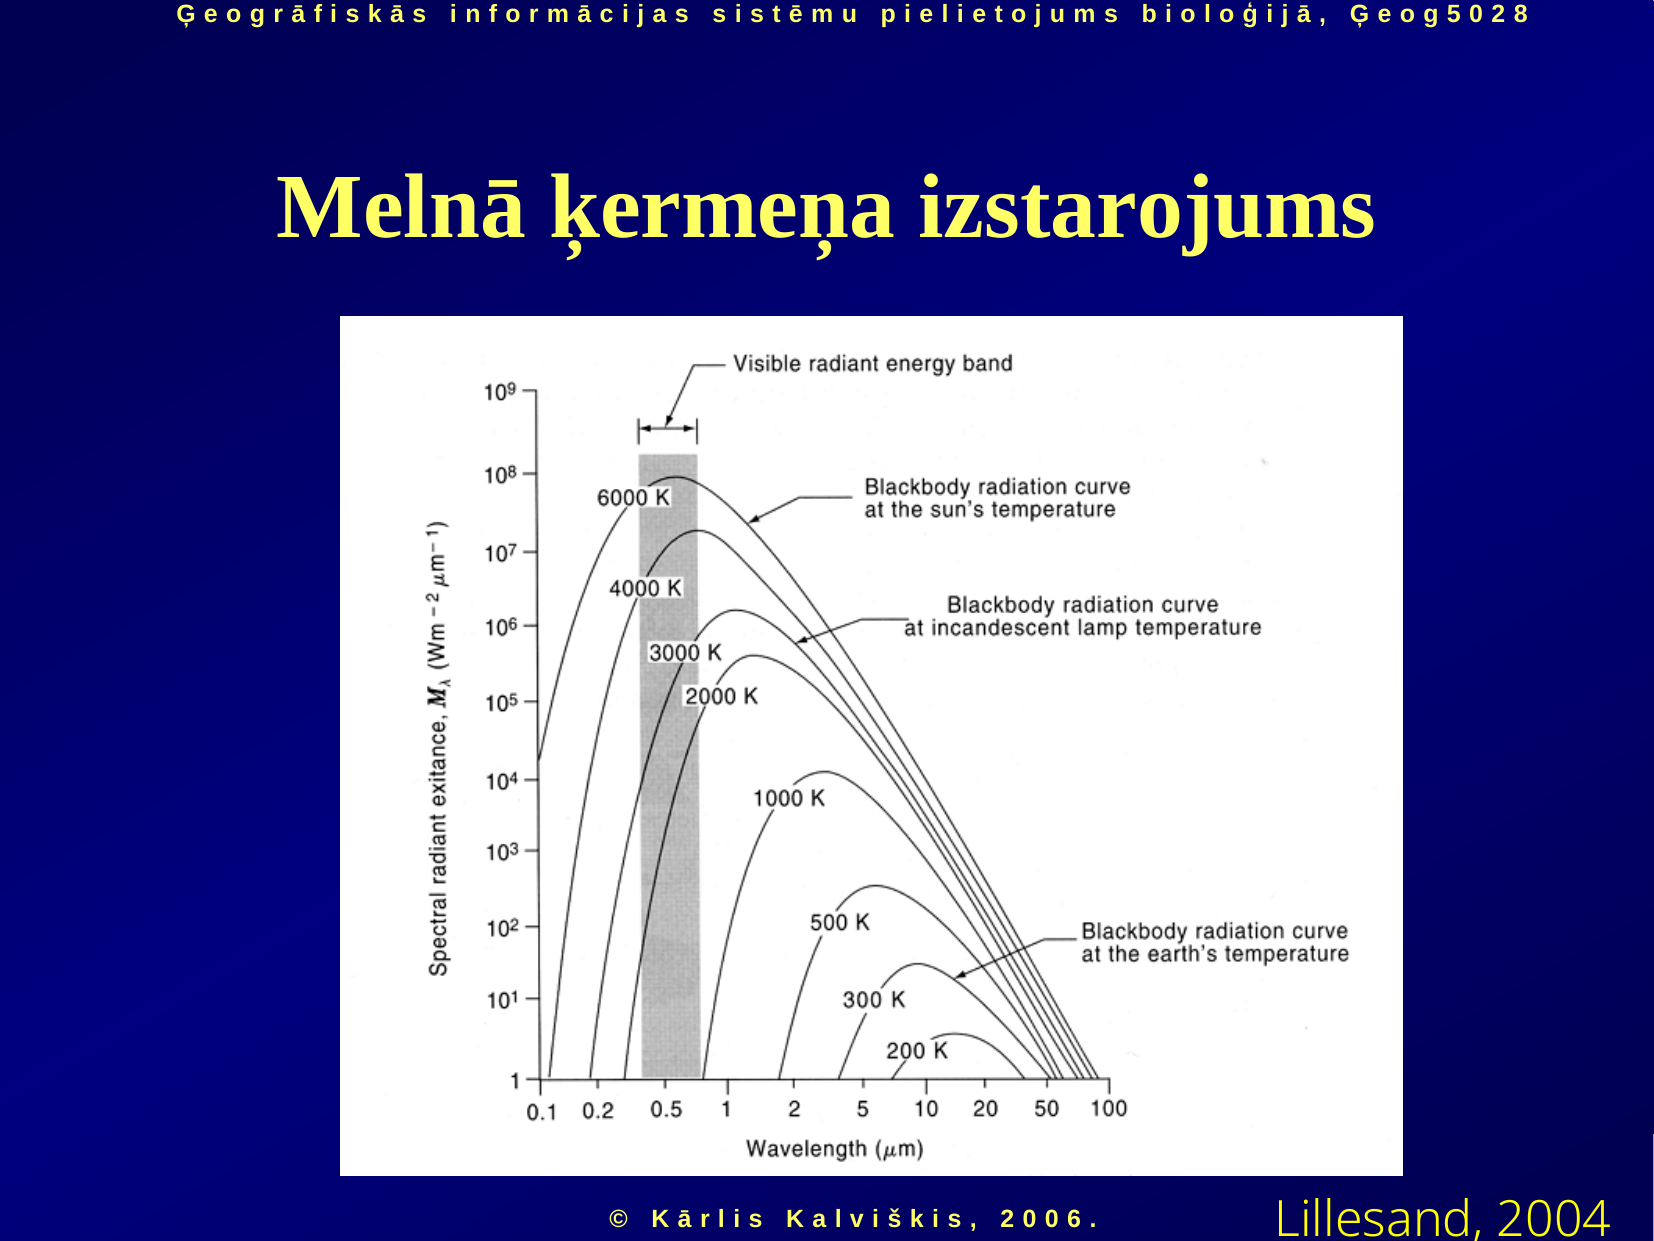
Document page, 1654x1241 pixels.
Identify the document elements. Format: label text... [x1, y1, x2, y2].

title Melnā ķermeņa izstarojums [121, 102, 1534, 311]
picture [340, 316, 1403, 1176]
text_box Lillesand, 2004 [1225, 1182, 1654, 1241]
